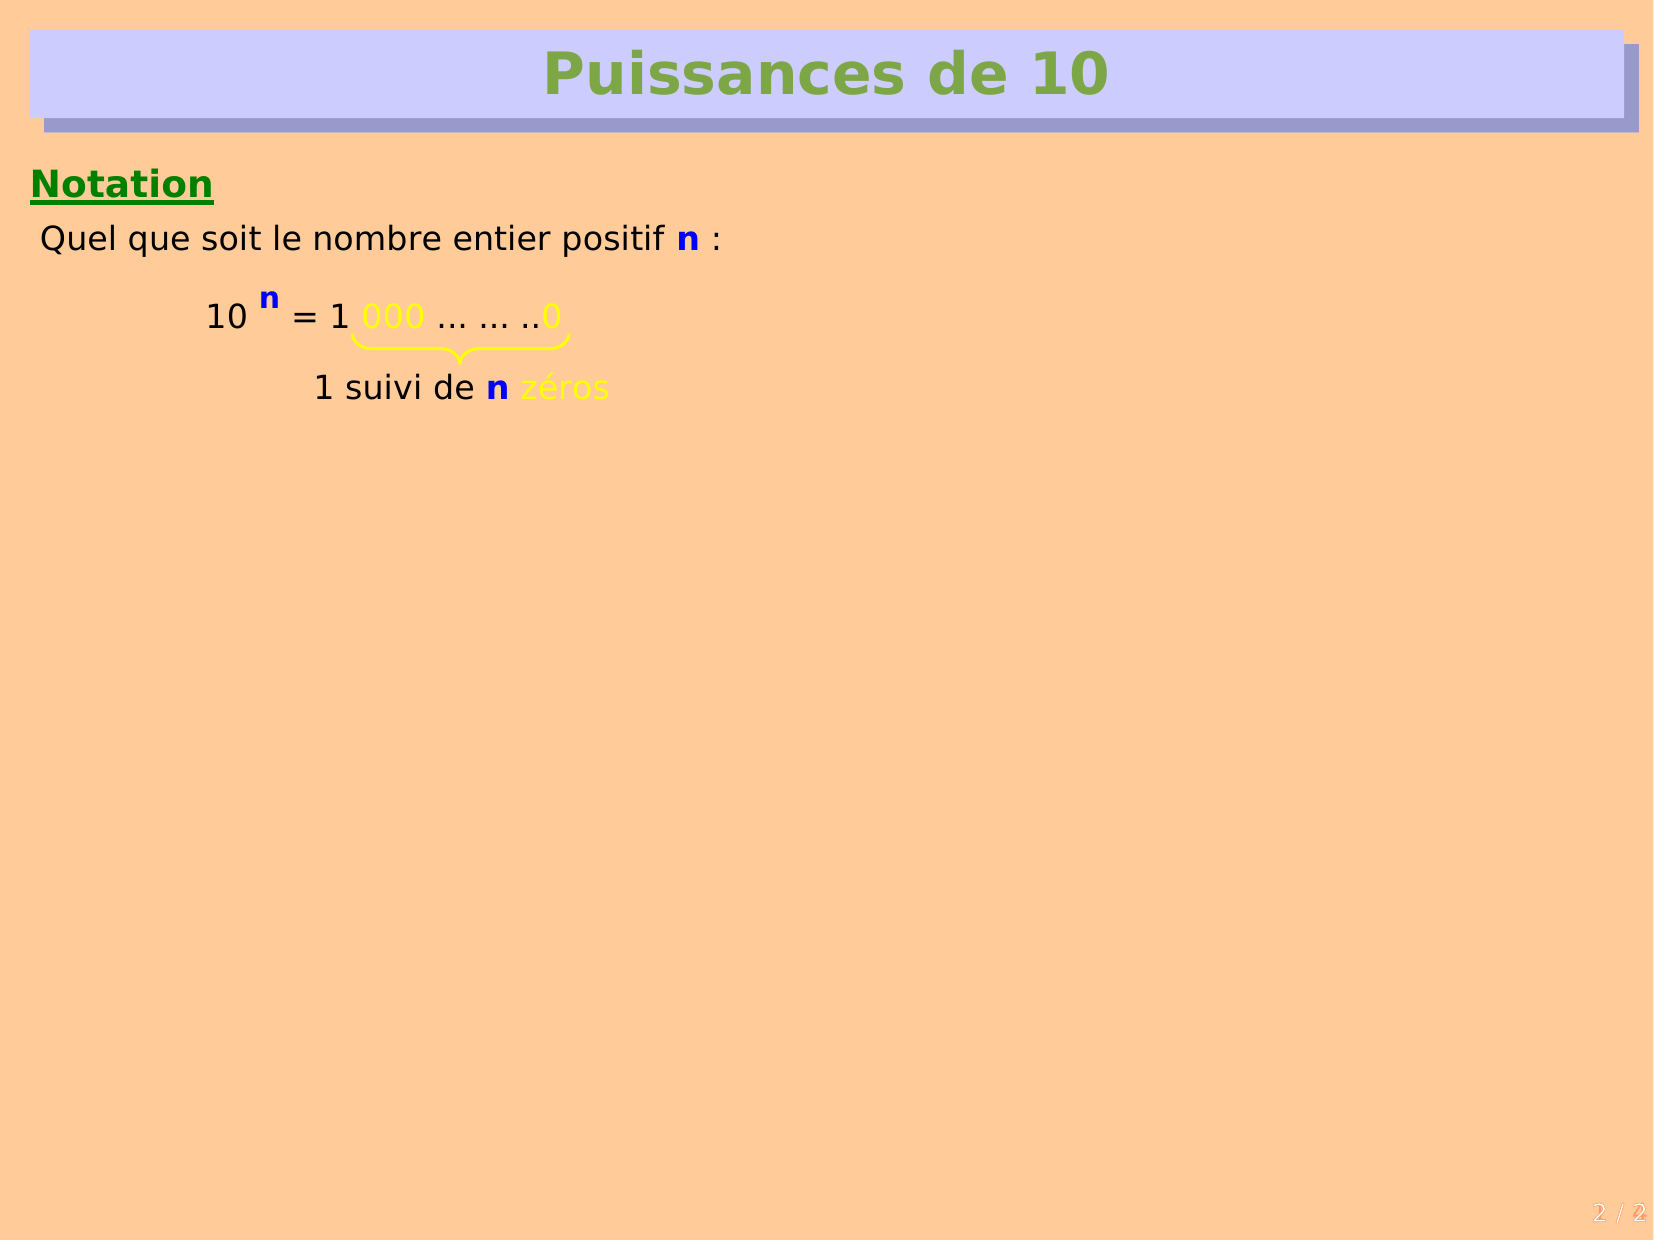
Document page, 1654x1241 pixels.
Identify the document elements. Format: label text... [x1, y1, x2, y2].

text_box Notation [29, 162, 215, 207]
text_box Quel que soit le nombre entier positif n : [39, 212, 723, 266]
text_box 2 / 2 [1591, 1198, 1649, 1235]
text_box 1 suivi de n zéros [313, 368, 611, 408]
text_box 10 n = 1 000 ... ... ..0 [205, 280, 572, 337]
title Puissances de 10 [29, 29, 1625, 119]
